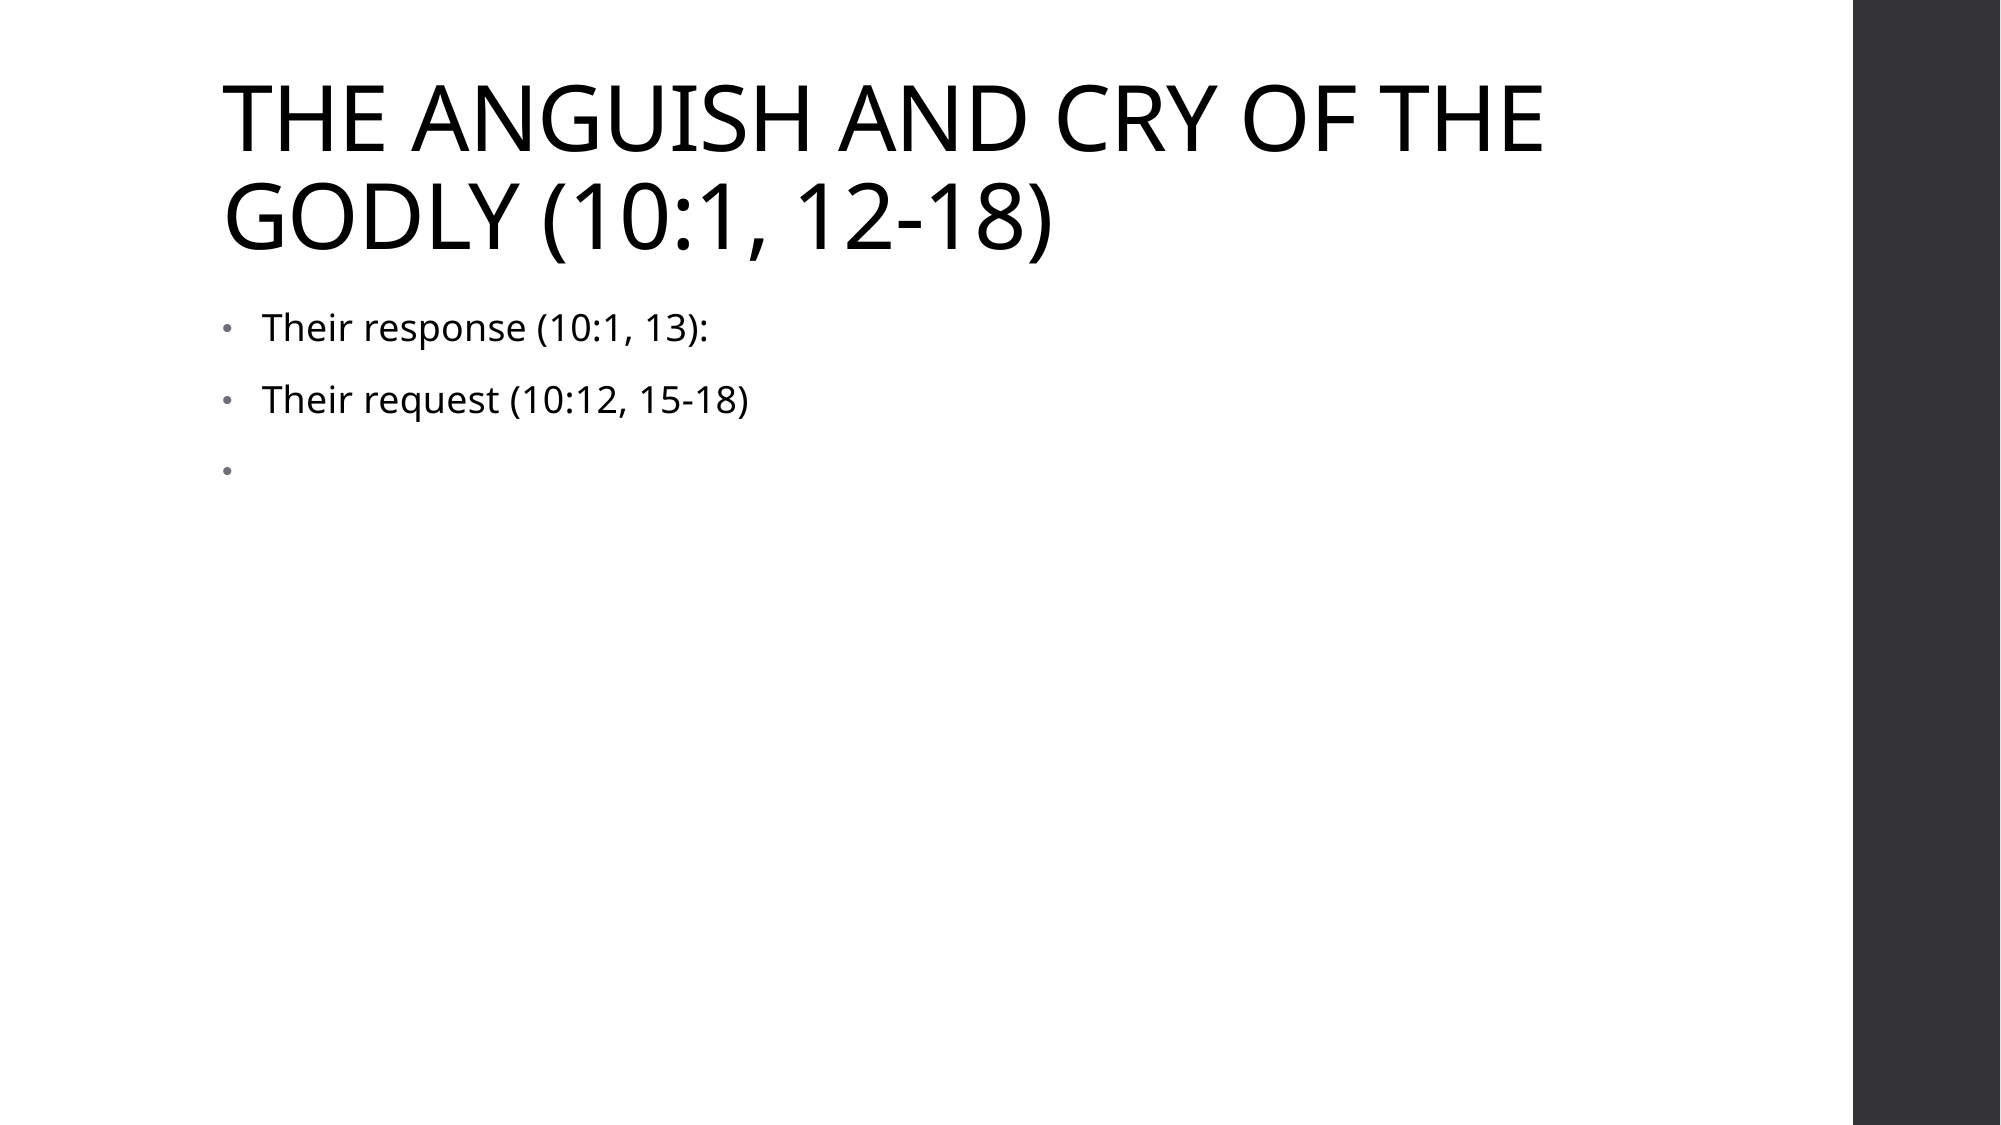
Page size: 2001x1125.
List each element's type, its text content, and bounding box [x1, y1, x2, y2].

title THE ANGUISH AND CRY OF THE GODLY (10:1, 12-18) [206, 60, 1797, 278]
list Their response (10:1, 13): Their request (10:12, 15-18) [206, 299, 1617, 1014]
